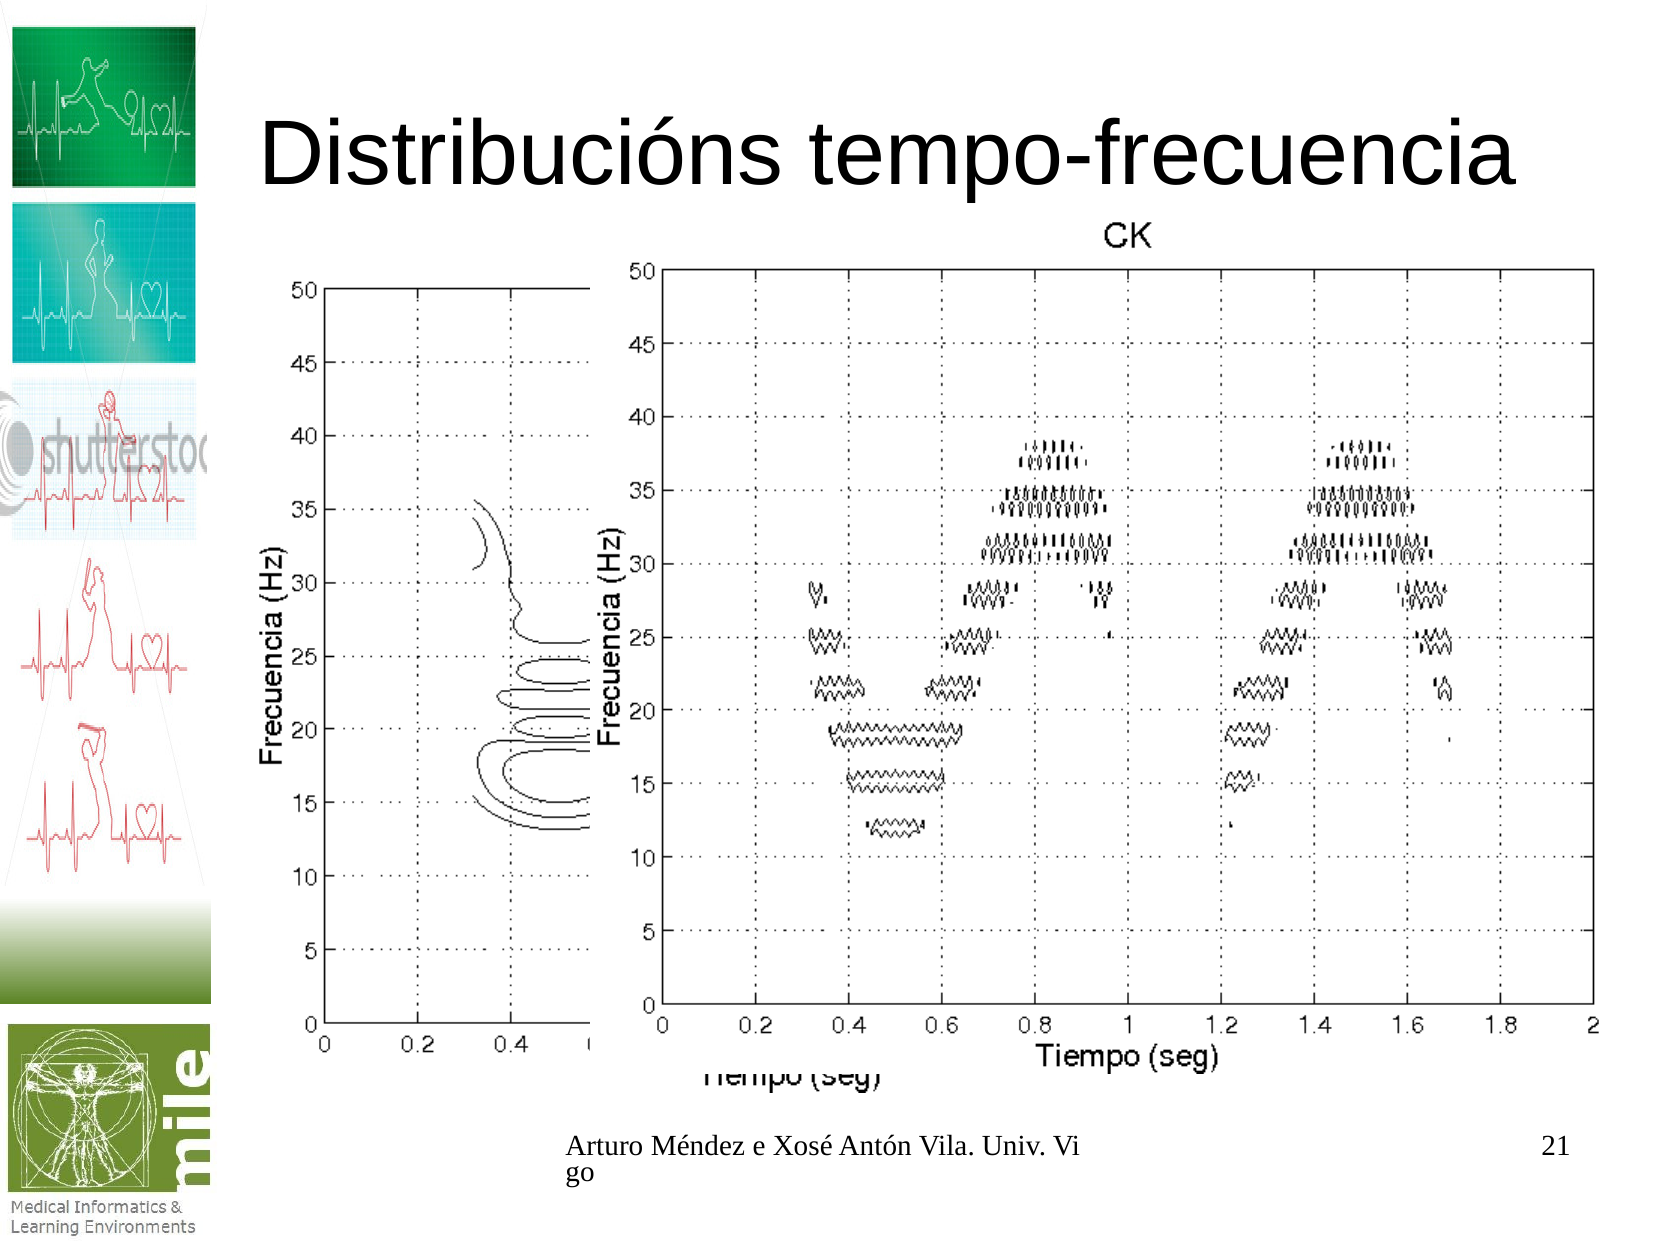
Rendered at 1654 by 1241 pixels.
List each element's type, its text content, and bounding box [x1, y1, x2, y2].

title Distribucións tempo-frecuencia [206, 56, 1571, 250]
picture [0, 1008, 228, 1241]
picture [0, 0, 207, 886]
picture [252, 206, 1608, 1093]
